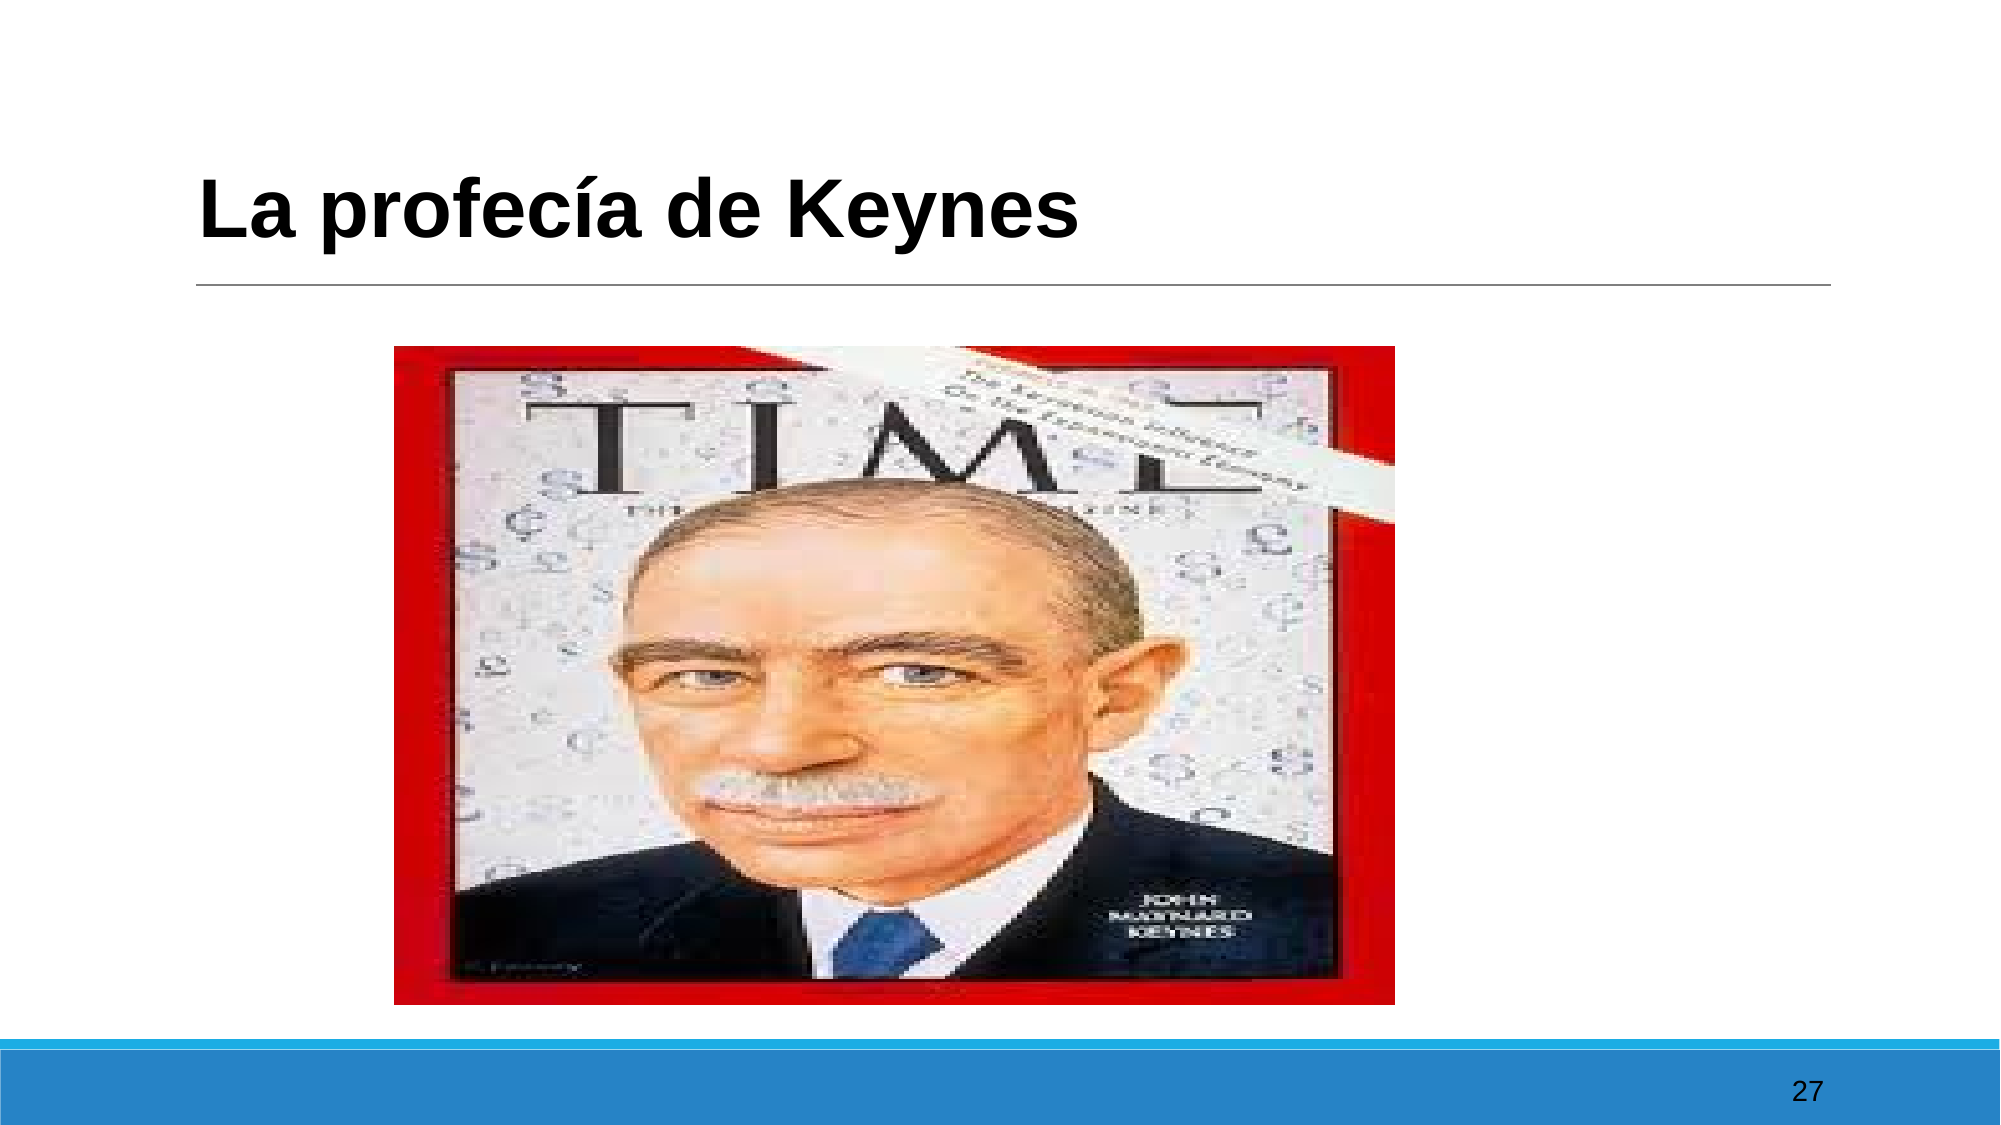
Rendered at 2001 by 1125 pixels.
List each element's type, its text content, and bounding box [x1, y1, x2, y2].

list [90, 334, 1891, 1077]
picture [394, 346, 1395, 1005]
title La profecía de Keynes [183, 74, 1984, 262]
slide_number <número> [1624, 1059, 1840, 1120]
